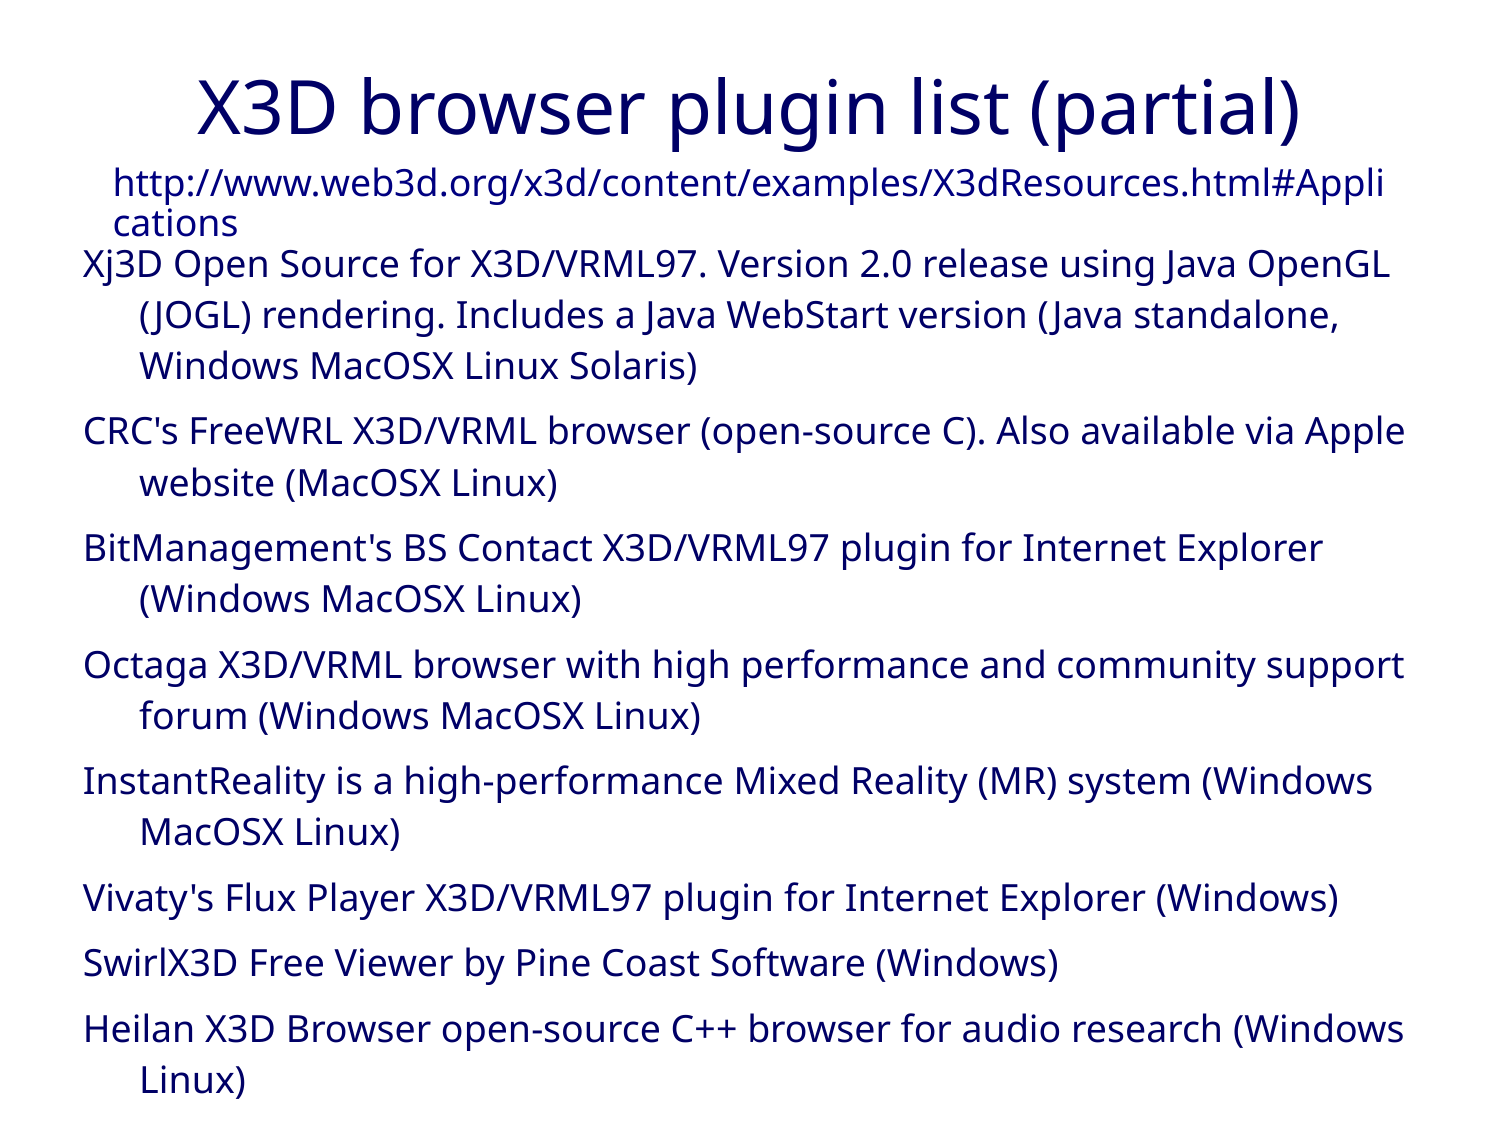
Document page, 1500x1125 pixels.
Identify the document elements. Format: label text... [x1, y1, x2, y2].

title X3D browser plugin list (partial) http://www.web3d.org/x3d/content/examples/X3dResources.html#Applications [112, 44, 1388, 218]
list Xj3D Open Source for X3D/VRML97. Version 2.0 release using Java OpenGL (JOGL) rendering. Includes a Java WebStart version (Java standalone, Windows MacOSX Linux Solaris) CRC's FreeWRL X3D/VRML browser (open-source C). Also available via Apple website (MacOSX Linux) BitManagement's BS Contact X3D/VRML97 plugin for Internet Explorer (Windows MacOSX Linux) Octaga X3D/VRML browser with high performance and community support forum (Windows MacOSX Linux) InstantReality is a high-performance Mixed Reality (MR) system (Windows MacOSX Linux) Vivaty's Flux Player X3D/VRML97 plugin for Internet Explorer (Windows) SwirlX3D Free Viewer by Pine Coast Software (Windows) Heilan X3D Browser open-source C++ browser for audio research (Windows Linux) NuGraf 3D Rendering, Translation, Viewing & Data Optimization System by Okino (Windows and authoring-tool plugins) [82, 237, 1433, 1123]
